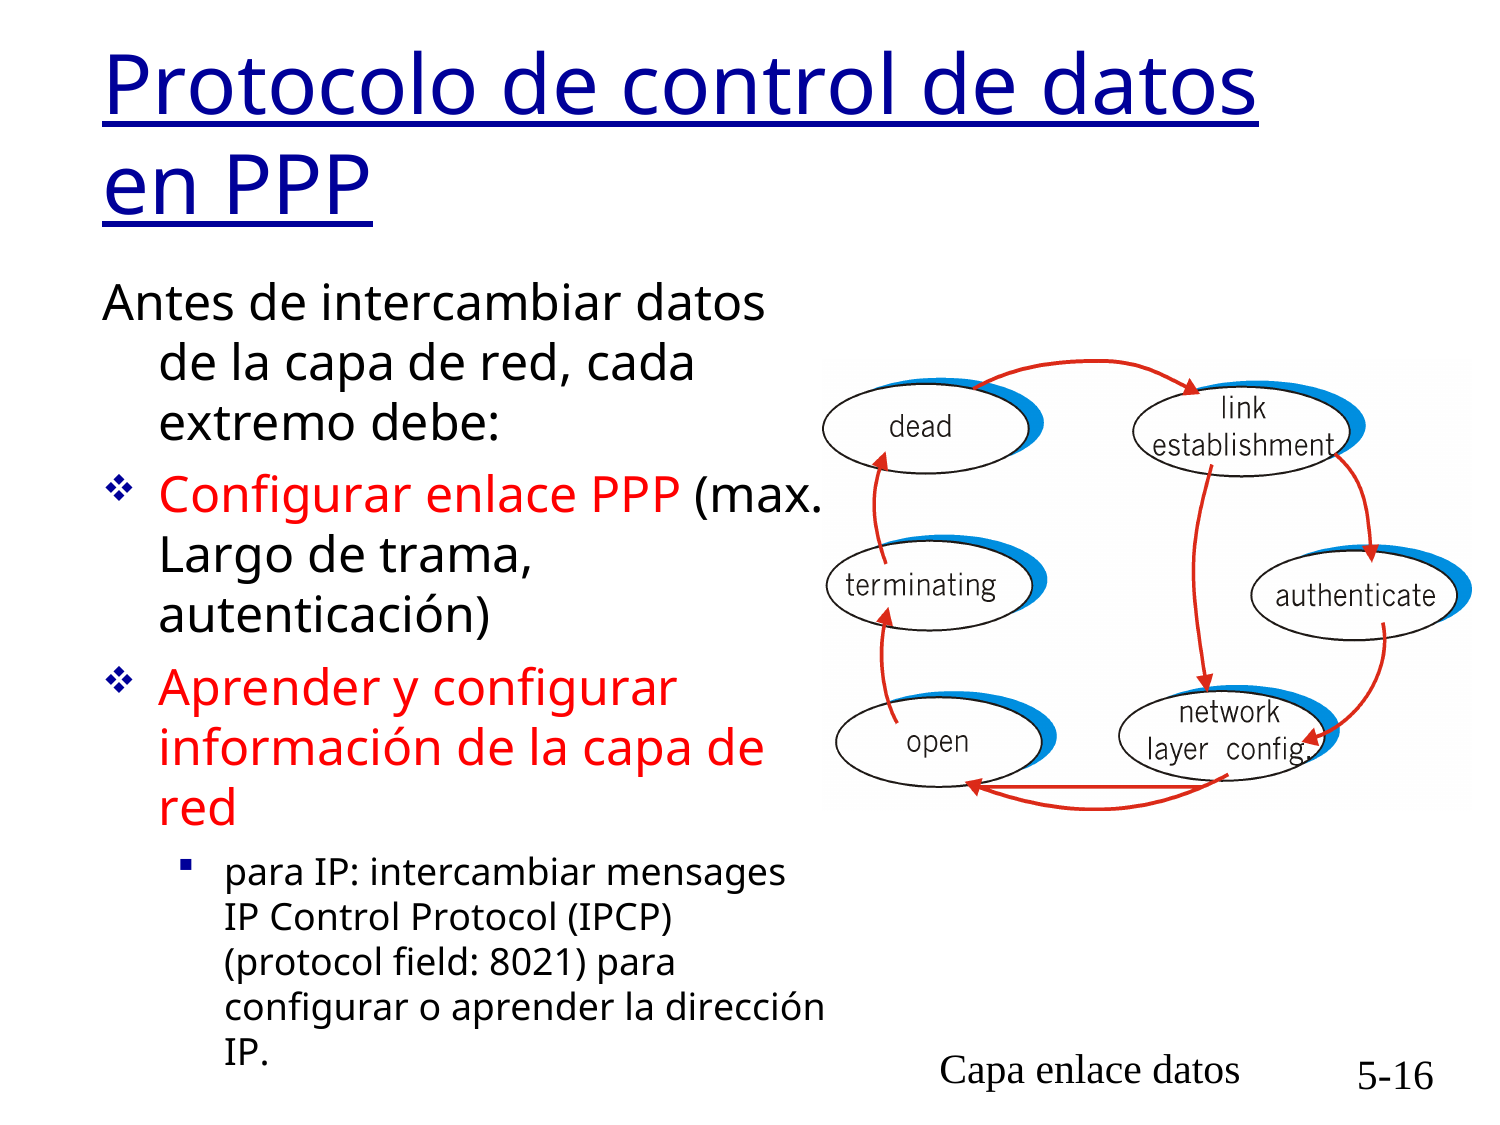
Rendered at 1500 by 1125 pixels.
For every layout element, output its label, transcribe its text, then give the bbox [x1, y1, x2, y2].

title Protocolo de control de datos en PPP [87, 23, 1363, 239]
list Antes de intercambiar datos de la capa de red, cada extremo debe: Configurar enlace PPP (max. Largo de trama, autenticación) Aprender y configurar información de la capa de red para IP: intercambiar mensages IP Control Protocol (IPCP) (protocol field: 8021) para configurar o aprender la dirección IP. [87, 262, 845, 1081]
picture [822, 359, 1472, 811]
